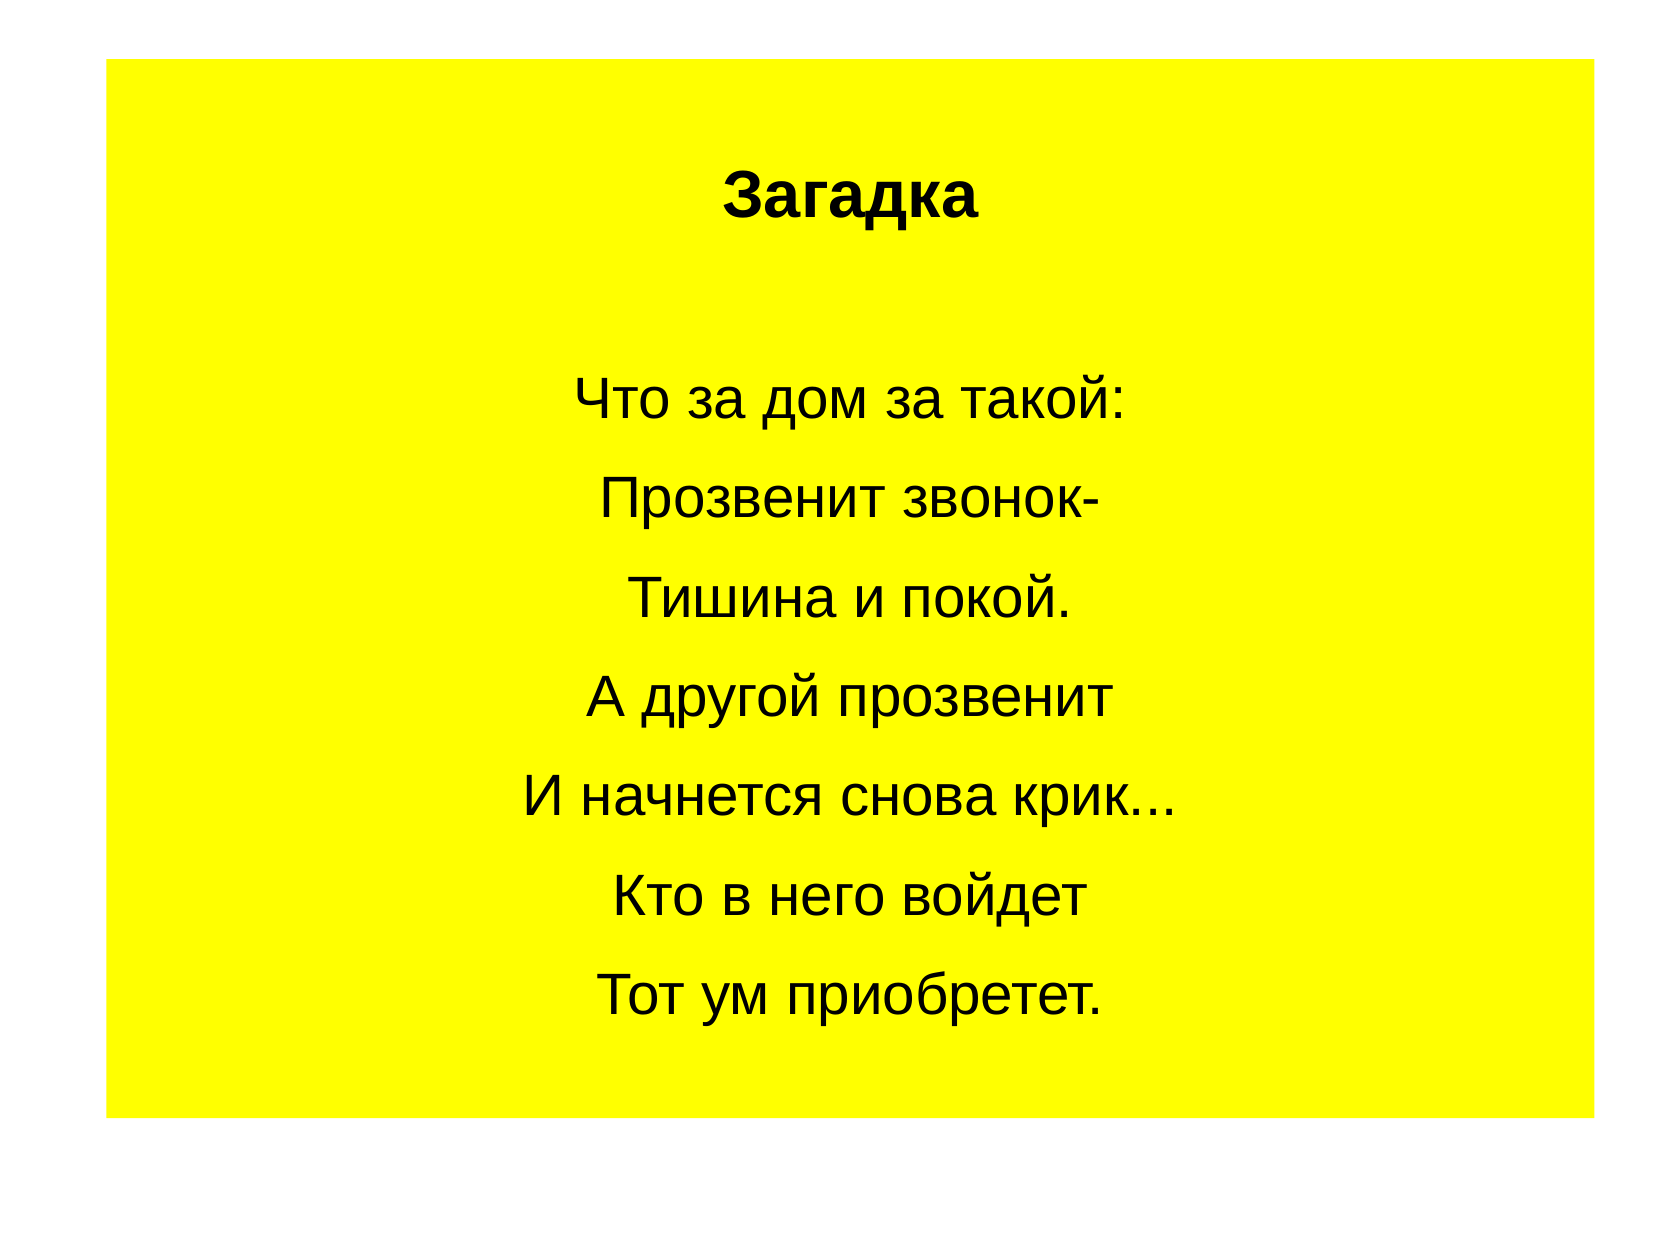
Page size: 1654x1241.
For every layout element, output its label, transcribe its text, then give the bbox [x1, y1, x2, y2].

subtitle Загадка Что за дом за такой: Прозвенит звонок- Тишина и покой. А другой прозвенит И начнется снова крик... Кто в него войдет Тот ум приобретет. [106, 59, 1595, 1119]
